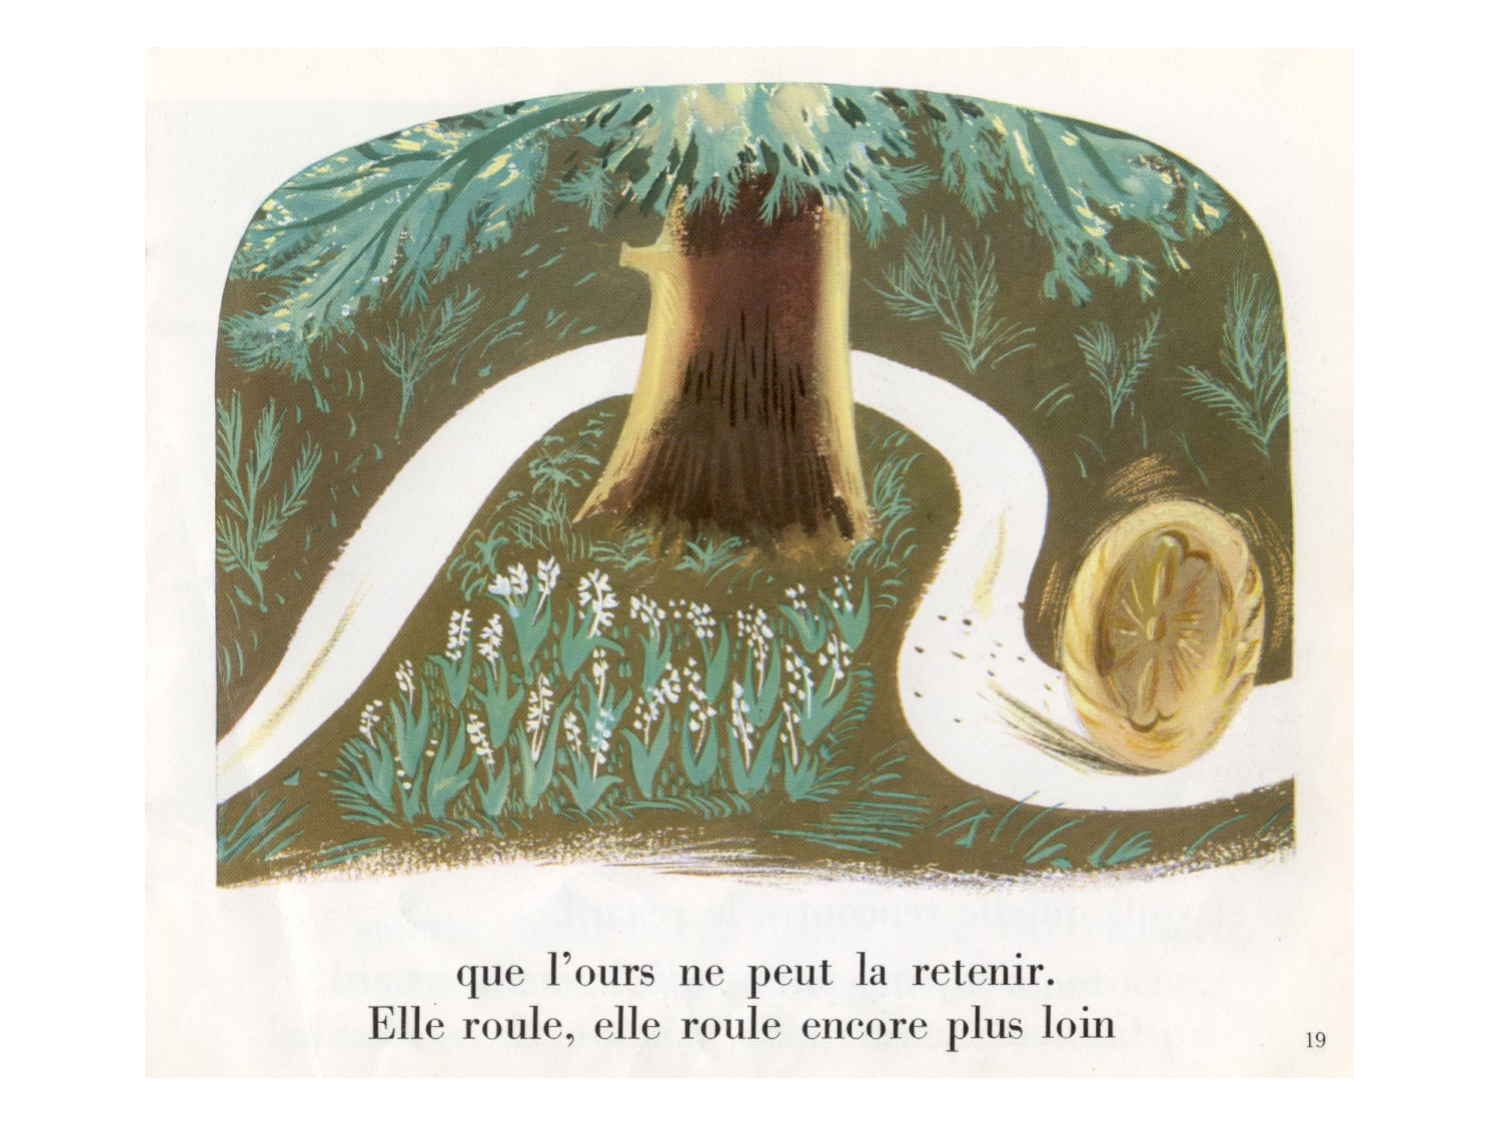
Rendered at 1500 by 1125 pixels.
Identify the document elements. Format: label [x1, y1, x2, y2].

picture [145, 47, 1354, 1078]
